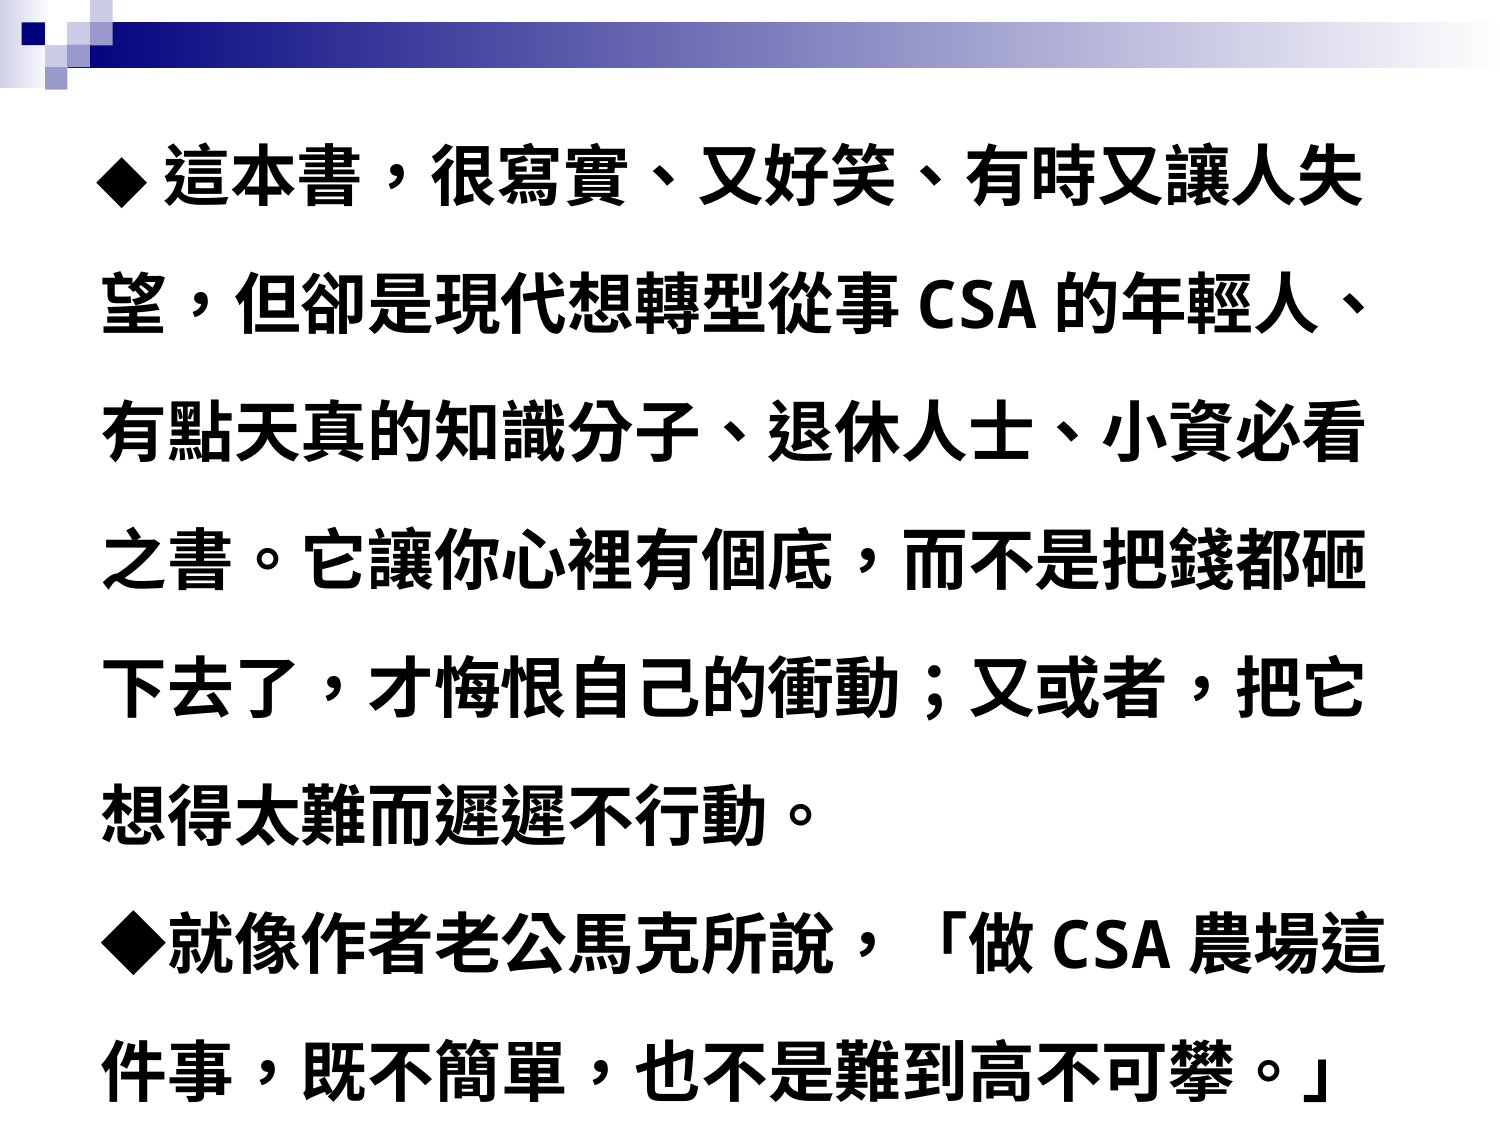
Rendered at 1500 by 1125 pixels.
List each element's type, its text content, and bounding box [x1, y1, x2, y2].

list ◆這本書，很寫實、又好笑、有時又讓人失望，但卻是現代想轉型從事CSA的年輕人、有點天真的知識分子、退休人士、小資必看之書。它讓你心裡有個底，而不是把錢都砸下去了，才悔恨自己的衝動；又或者，把它想得太難而遲遲不行動。 ◆就像作者老公馬克所說，「做CSA農場這件事，既不簡單，也不是難到高不可攀。」 [29, 78, 1424, 1125]
